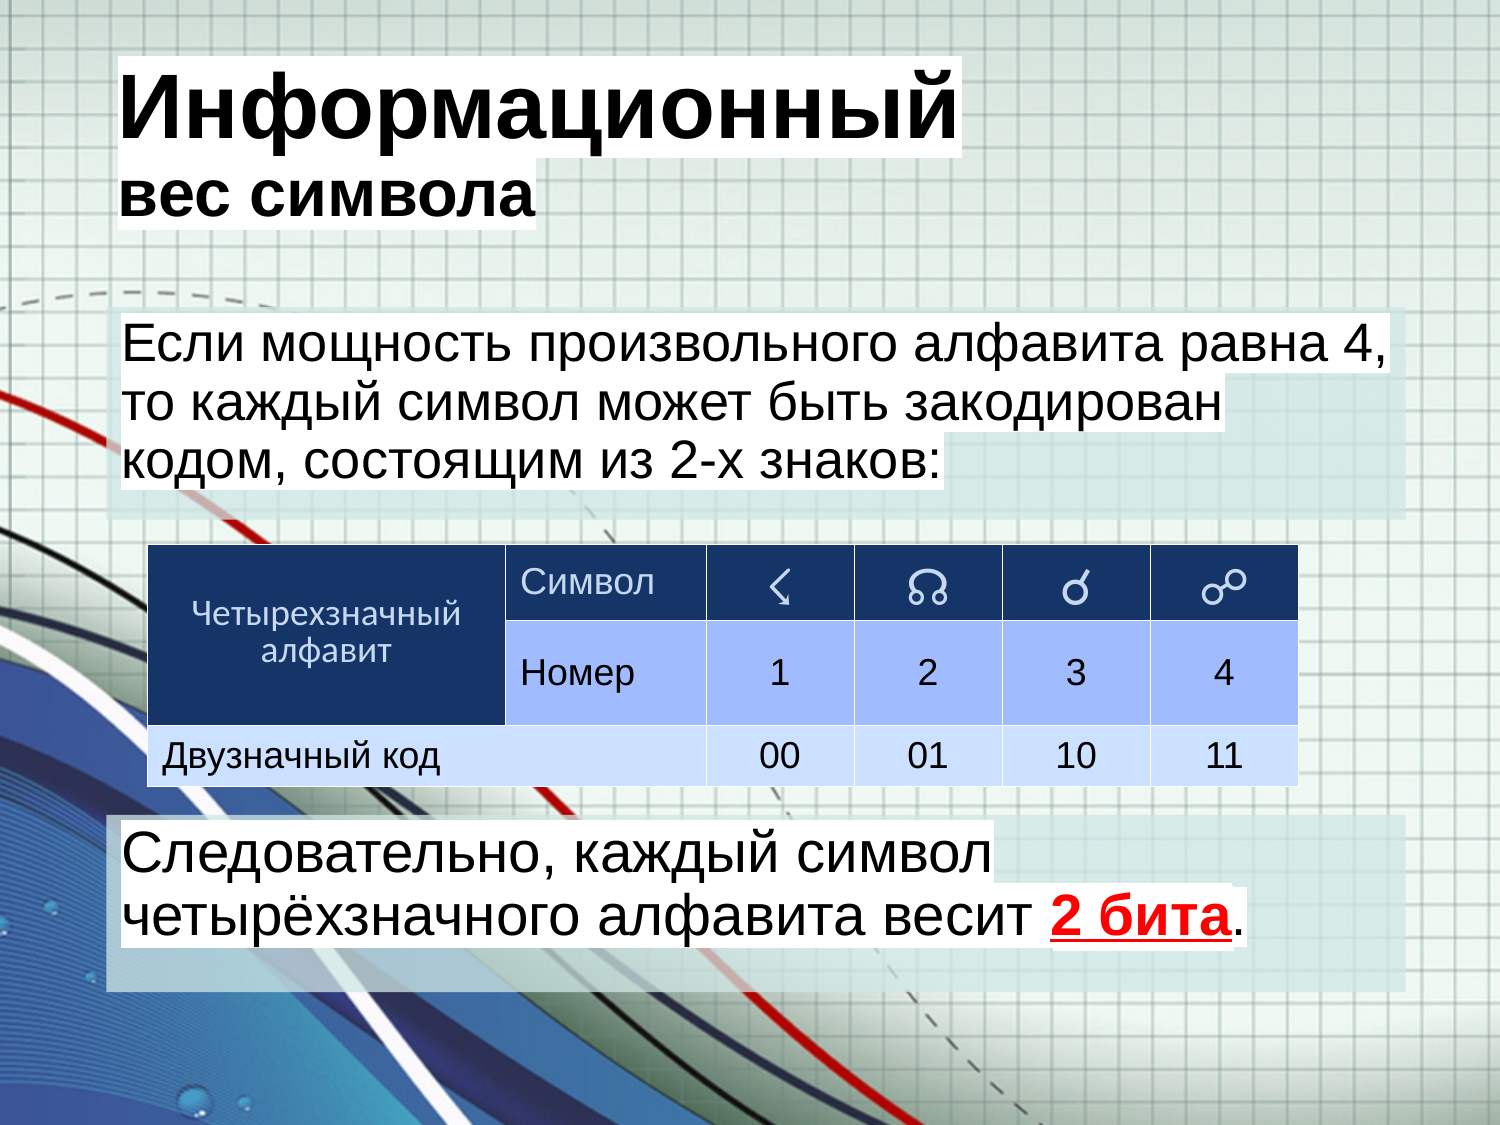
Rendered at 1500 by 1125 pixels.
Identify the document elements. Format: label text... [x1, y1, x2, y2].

table_cell 10 [1003, 726, 1150, 786]
table_cell 00 [707, 726, 854, 786]
table_cell 4 [1151, 621, 1298, 725]
table_cell 1 [707, 621, 854, 725]
table_cell 2 [855, 621, 1002, 725]
title Информационный вес символа [103, 32, 1397, 258]
list Следовательно, каждый символ четырёхзначного алфавита весит 2 бита. [106, 814, 1406, 993]
table_cell 11 [1151, 726, 1298, 786]
table_header ☊ [855, 545, 1002, 620]
table_header ☌ [1003, 545, 1150, 620]
table_header ☍ [1151, 545, 1298, 620]
table_cell Номер [506, 621, 706, 725]
table_header ☇ [707, 545, 854, 620]
table_cell Двузначный код [148, 726, 706, 786]
list Если мощность произвольного алфавита равна 4, то каждый символ может быть закодирован кодом, состоящим из 2-х знаков: [106, 307, 1406, 520]
table_header Четырехзначный алфавит [148, 545, 505, 725]
table_header Символ [506, 545, 706, 620]
picture [0, 0, 1500, 1125]
table_cell 01 [855, 726, 1002, 786]
table_cell 3 [1003, 621, 1150, 725]
